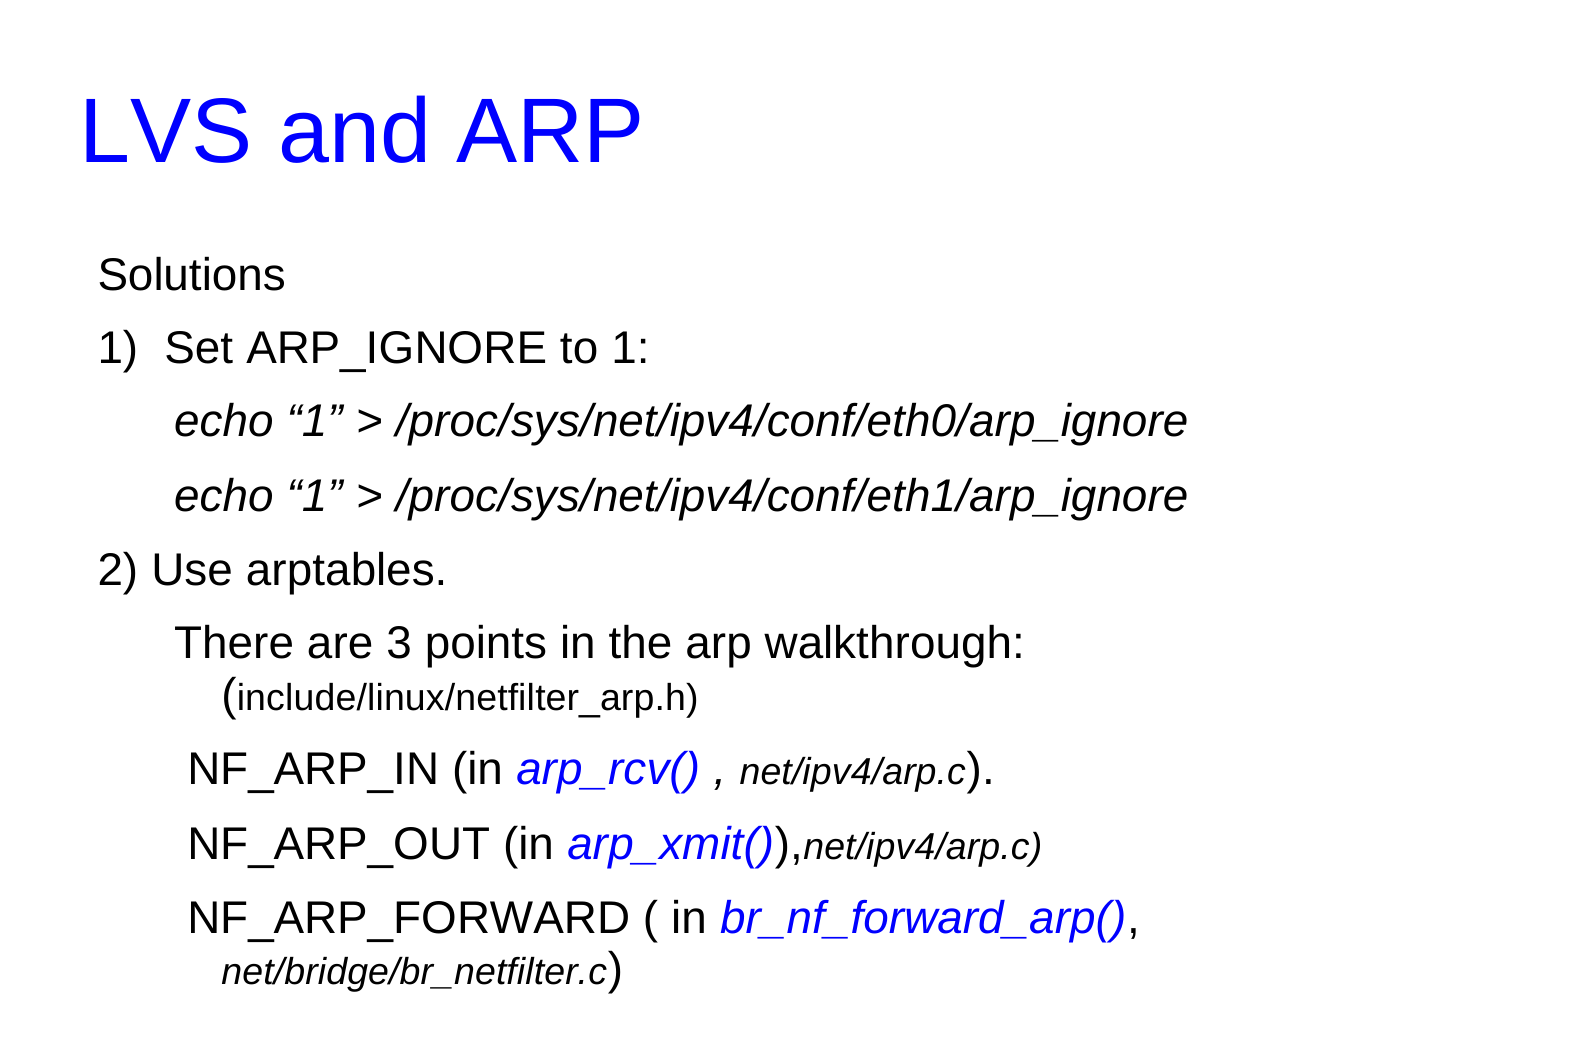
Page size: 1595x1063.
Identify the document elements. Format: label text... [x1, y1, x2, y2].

list Solutions 1) Set ARP_IGNORE to 1: echo “1” > /proc/sys/net/ipv4/conf/eth0/arp_ignore echo “1” > /proc/sys/net/ipv4/conf/eth1/arp_ignore 2) Use arptables. There are 3 points in the arp walkthrough: (include/linux/netfilter_arp.h) NF_ARP_IN (in arp_rcv() , net/ipv4/arp.c). NF_ARP_OUT (in arp_xmit()),net/ipv4/arp.c) NF_ARP_FORWARD ( in br_nf_forward_arp(), net/bridge/br_netfilter.c) [79, 248, 1515, 1063]
title LVS and ARP [79, 49, 1515, 213]
